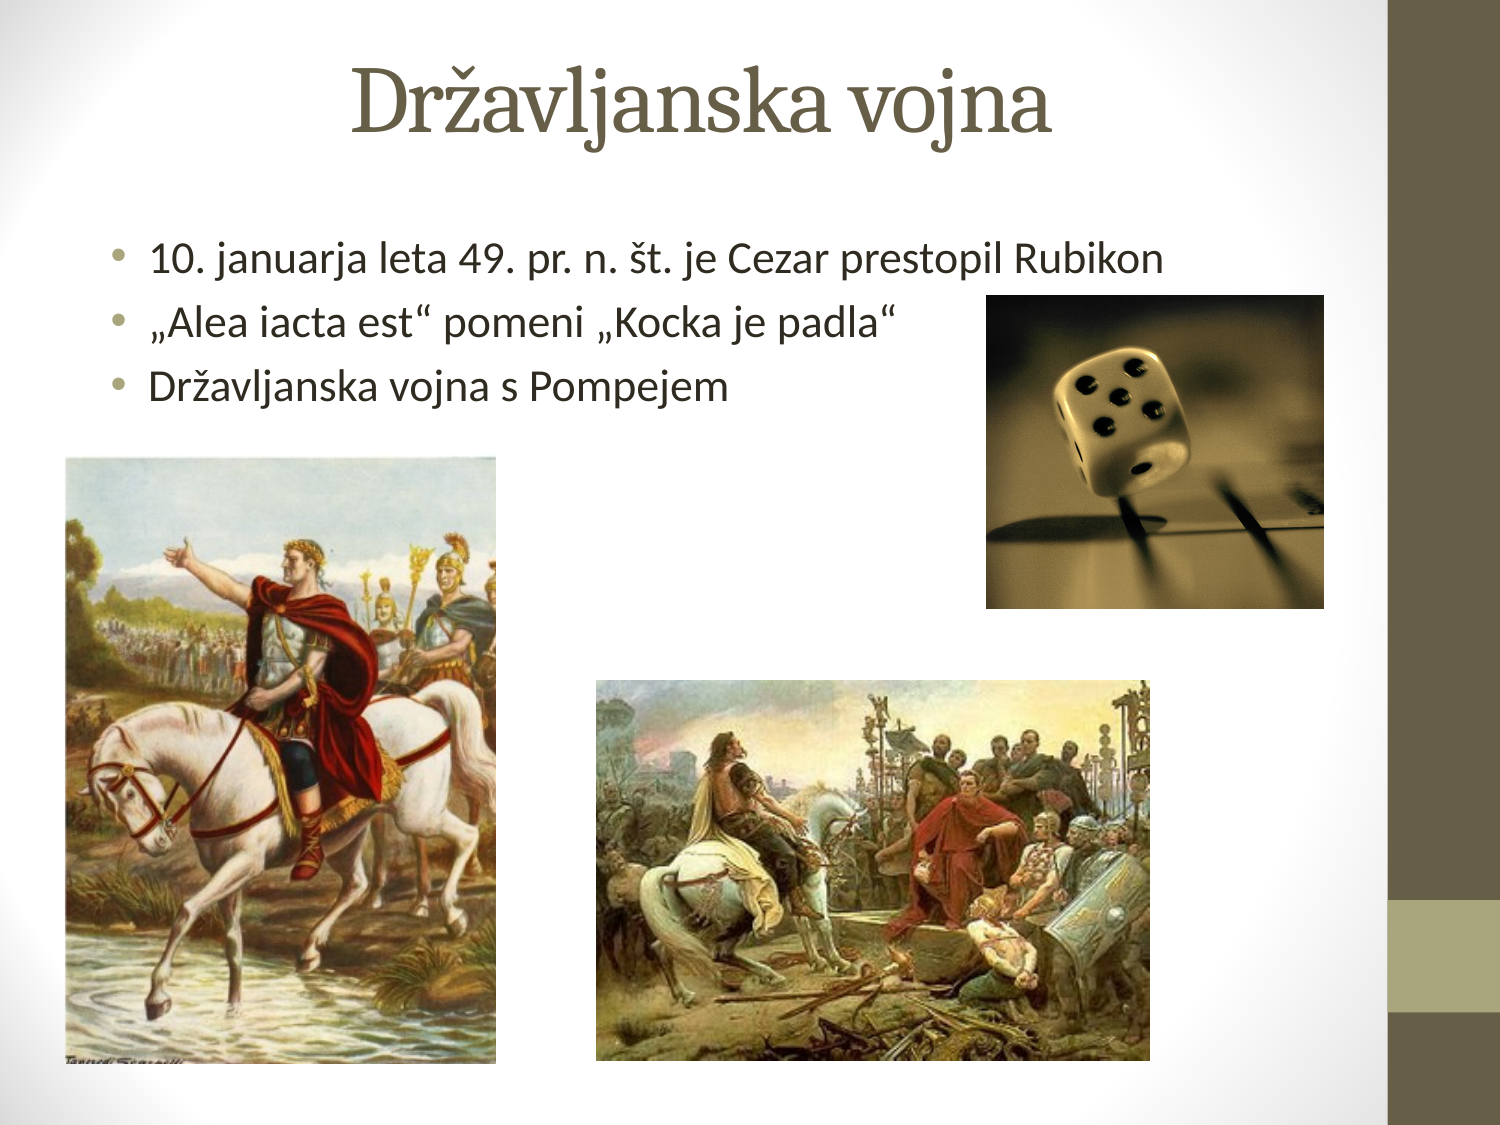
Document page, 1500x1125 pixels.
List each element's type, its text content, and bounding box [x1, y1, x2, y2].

picture [0, 0, 1387, 1125]
title Državljanska vojna [76, 0, 1327, 188]
list 10. januarja leta 49. pr. n. št. je Cezar prestopil Rubikon „Alea iacta est“ pomeni „Kocka je padla“ Državljanska vojna s Pompejem [76, 220, 1327, 1008]
